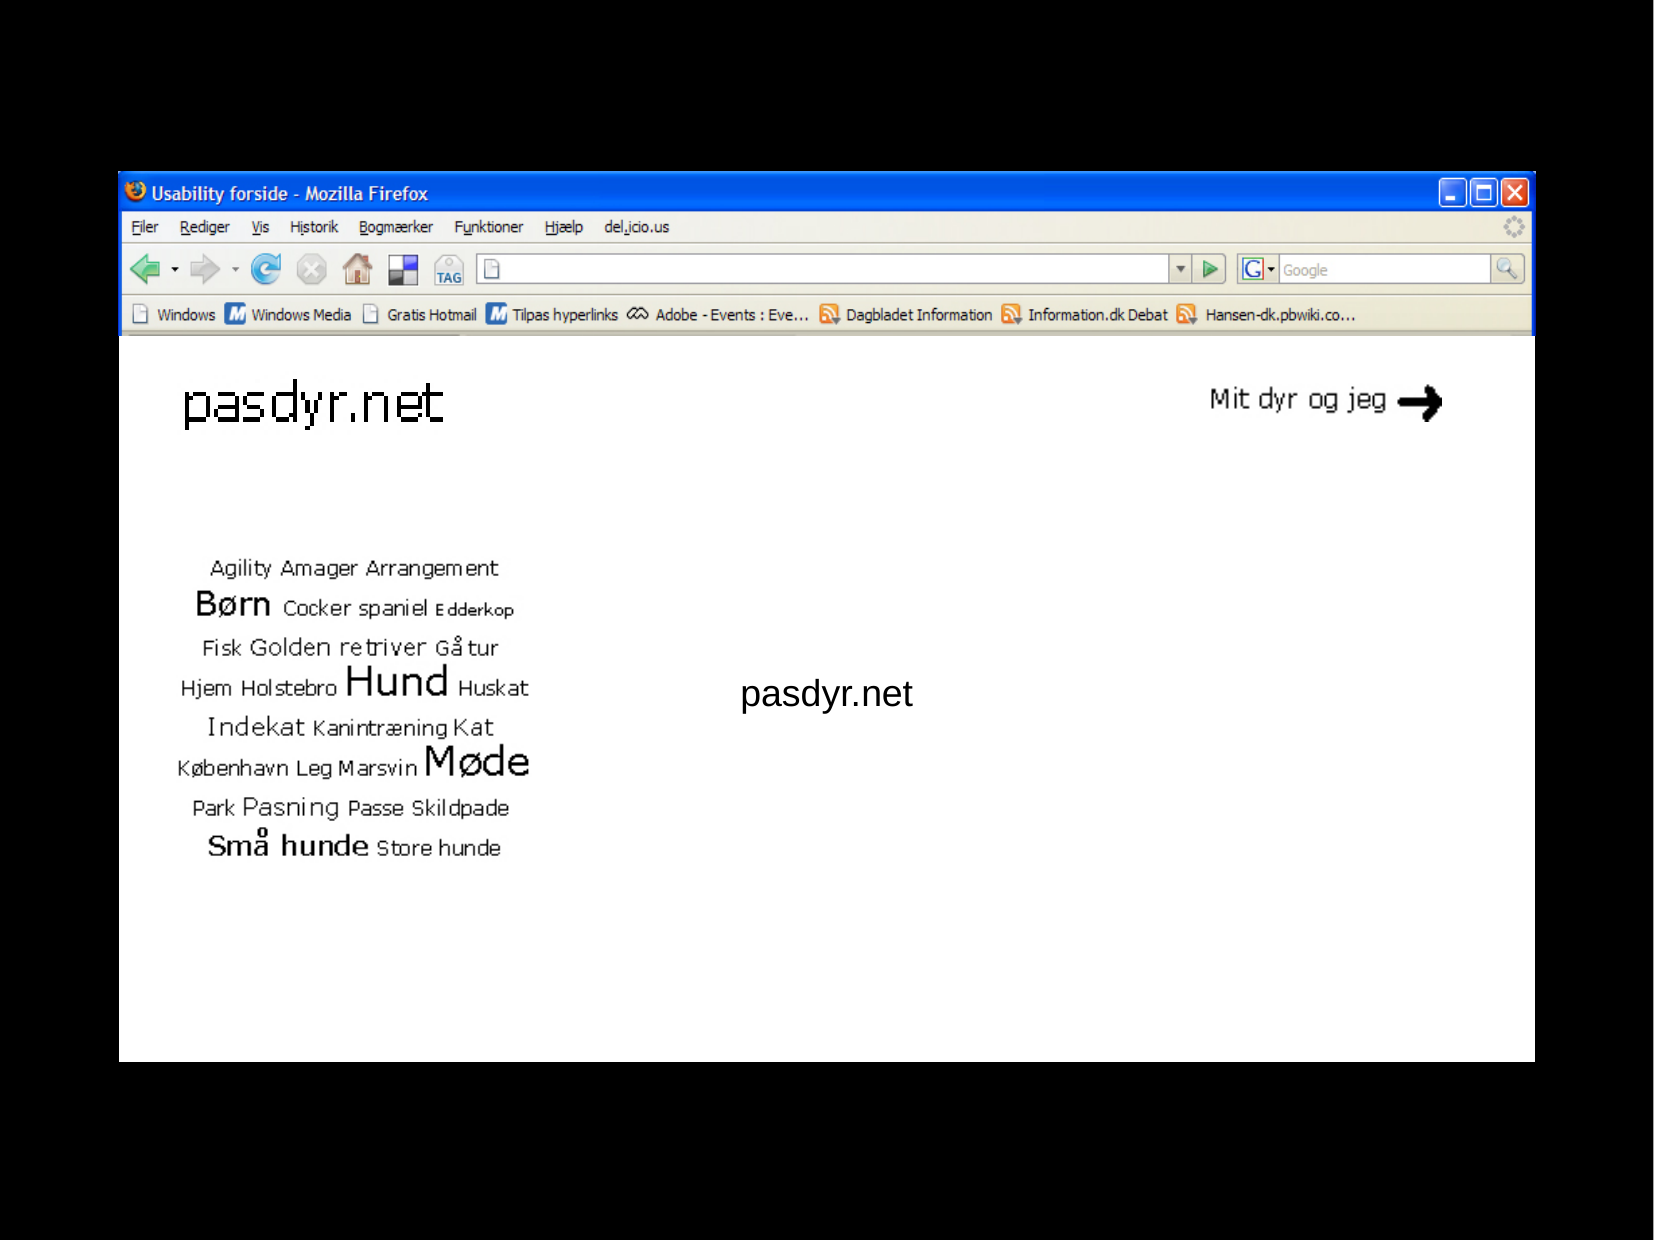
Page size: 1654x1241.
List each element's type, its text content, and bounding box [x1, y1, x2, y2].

picture [1210, 383, 1442, 422]
picture [177, 371, 443, 435]
picture [176, 556, 532, 886]
picture [118, 171, 1536, 336]
text_box pasdyr.net [118, 336, 1536, 1063]
